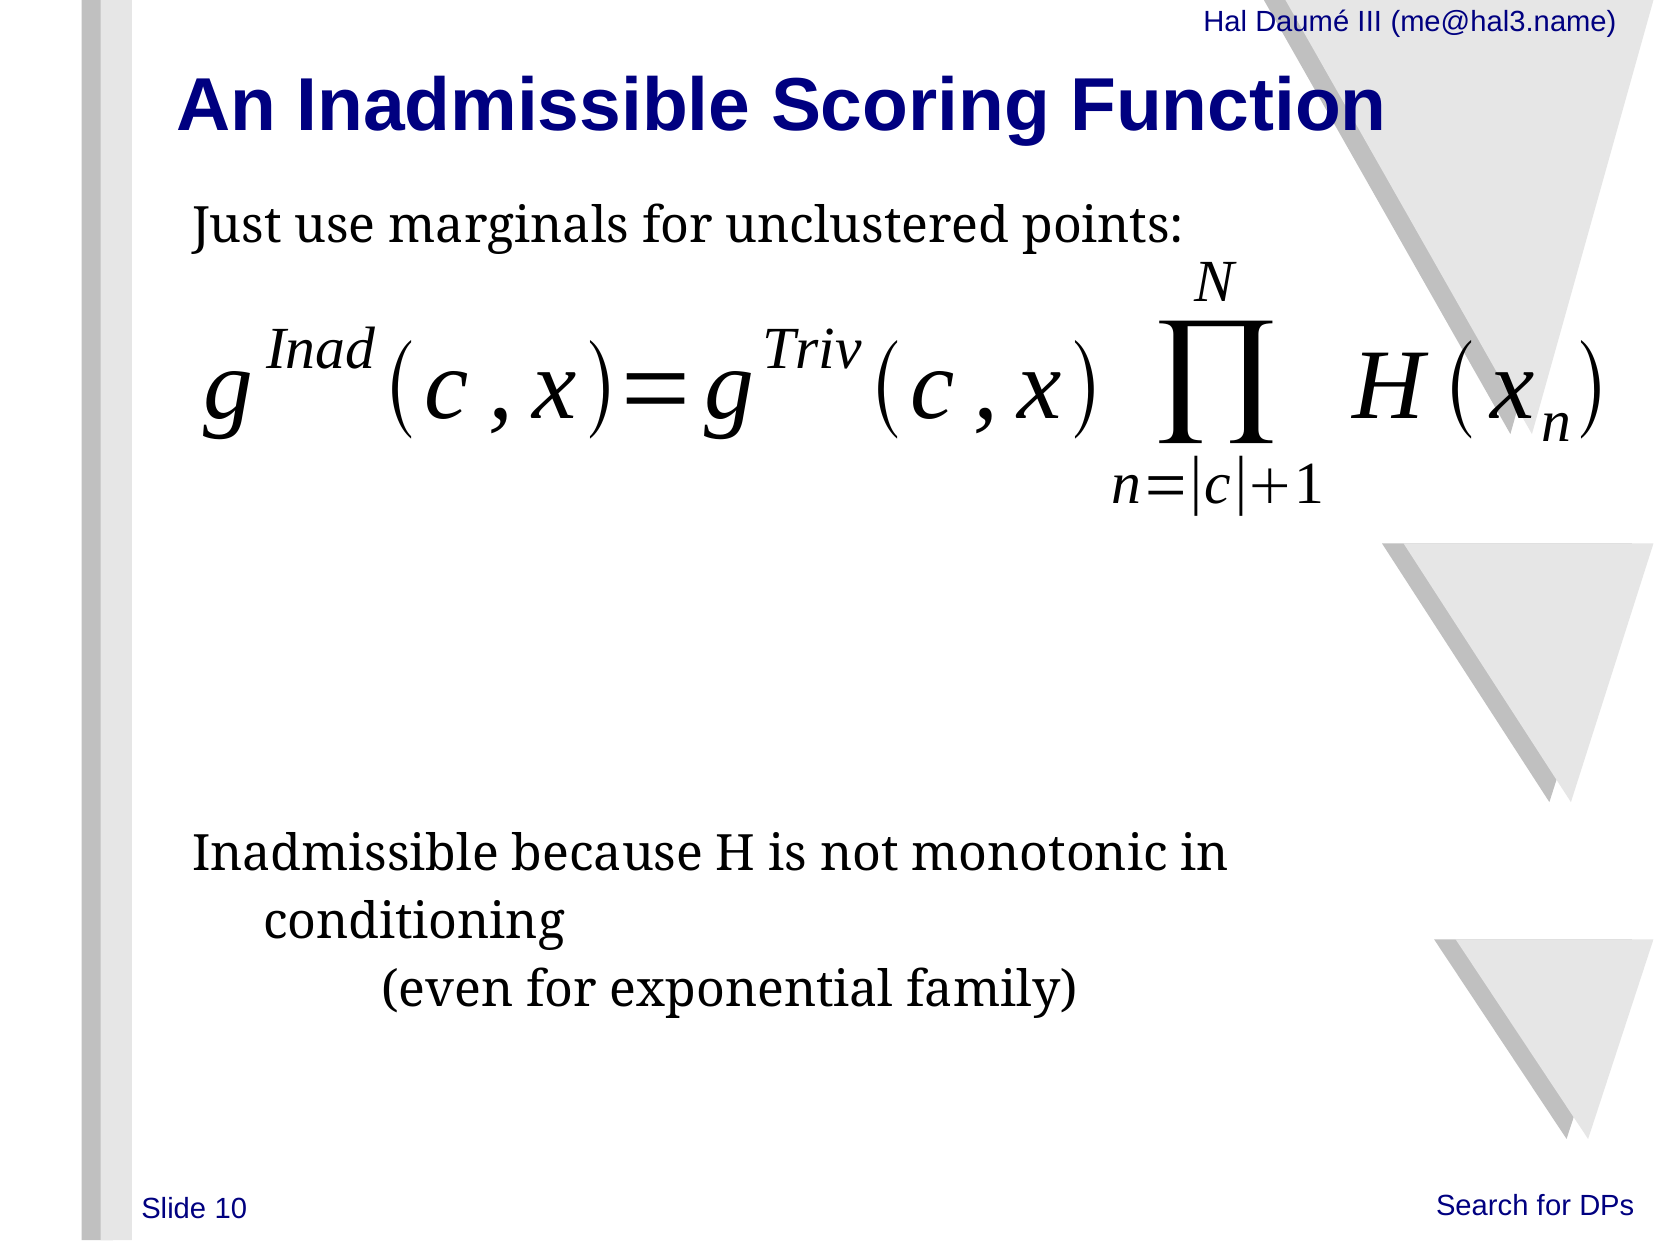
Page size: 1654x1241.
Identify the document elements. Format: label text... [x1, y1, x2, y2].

title An Inadmissible Scoring Function [176, 44, 1509, 166]
list Just use marginals for unclustered points: Inadmissible because H is not monotonic in conditioning (even for exponential family) [180, 188, 1512, 1127]
chart [189, 248, 1614, 520]
